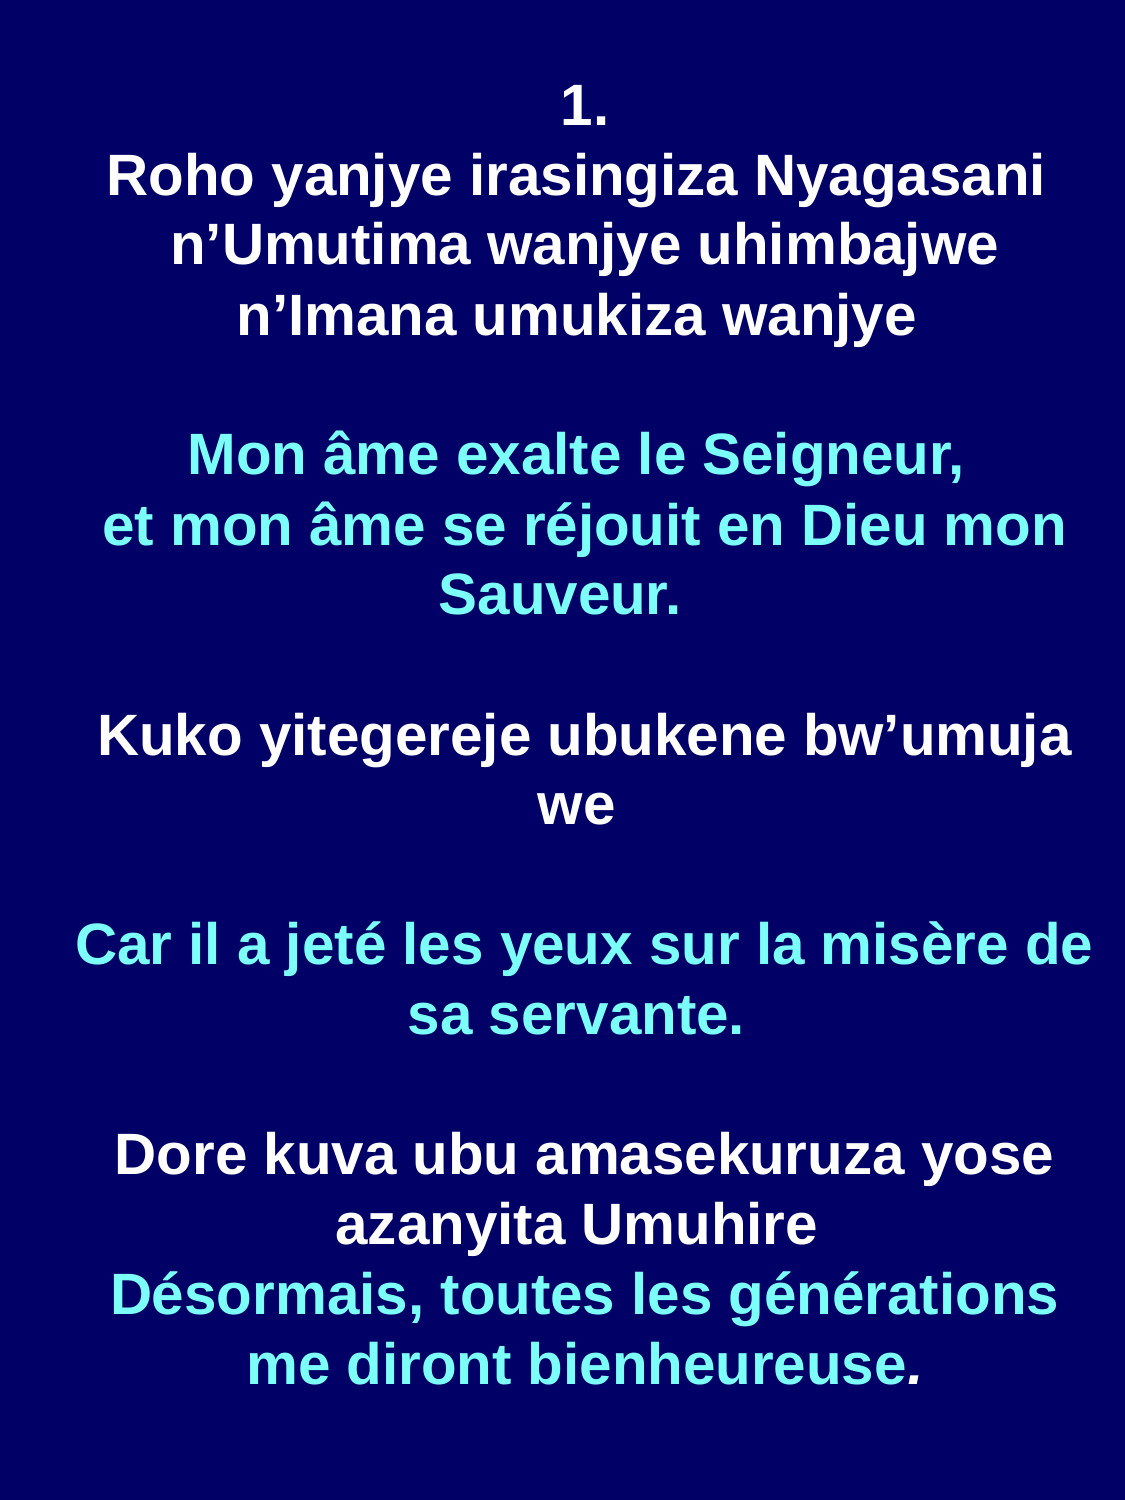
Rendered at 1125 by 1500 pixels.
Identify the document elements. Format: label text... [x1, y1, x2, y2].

text_box 1. Roho yanjye irasingiza Nyagasani n’Umutima wanjye uhimbajwe n’Imana umukiza wanjye Mon âme exalte le Seigneur, et mon âme se réjouit en Dieu mon Sauveur. Kuko yitegereje ubukene bw’umuja we Car il a jeté les yeux sur la misère de sa servante. Dore kuva ubu amasekuruza yose azanyita Umuhire Désormais, toutes les générations me diront bienheureuse. [59, 59, 1111, 1405]
